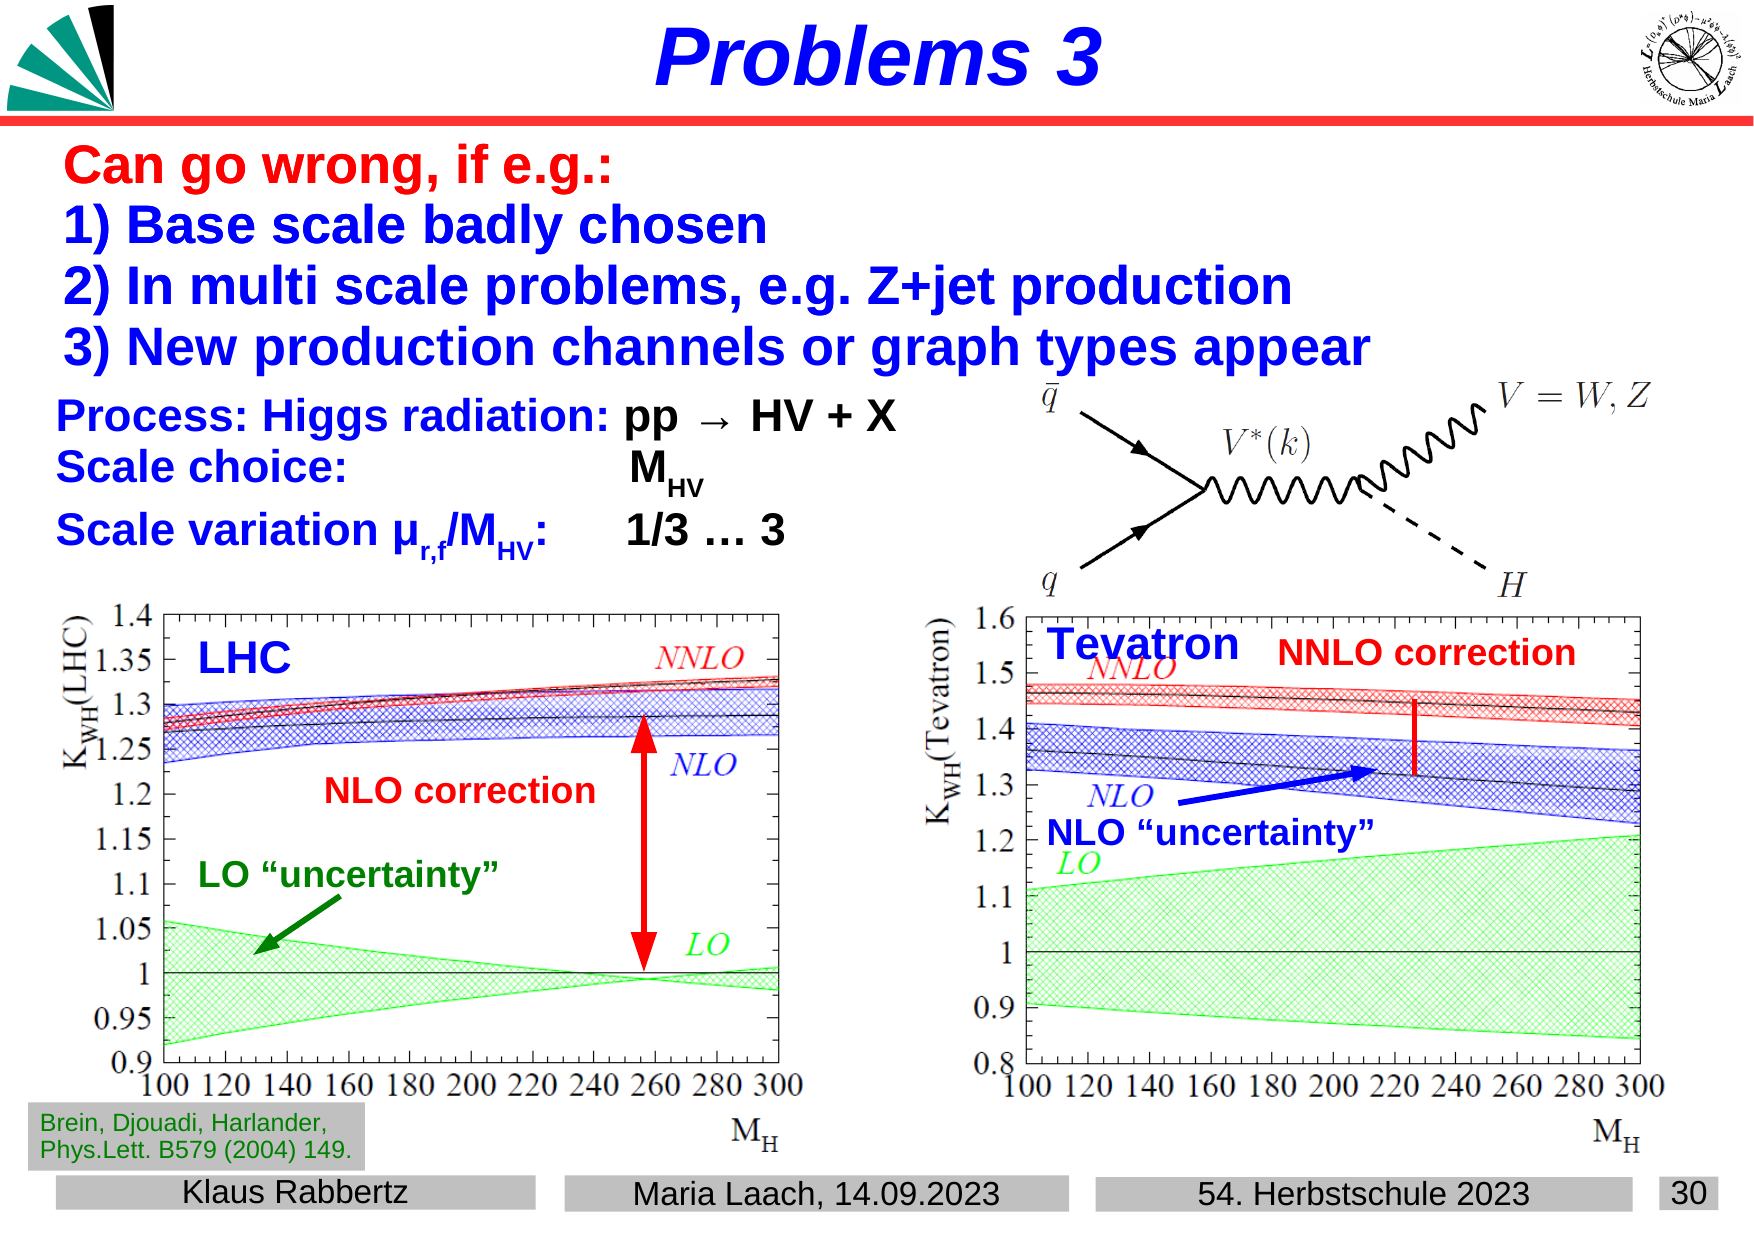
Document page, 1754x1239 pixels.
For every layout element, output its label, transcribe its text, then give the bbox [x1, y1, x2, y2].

text_box NLO correction [312, 763, 609, 818]
picture [50, 597, 804, 1161]
text_box LO “uncertainty” [186, 847, 538, 902]
text_box NNLO correction [1265, 625, 1590, 680]
picture [1641, 11, 1741, 106]
text_box Process: Higgs radiation: pp → HV + X Scale choice: MHV Scale variation μr,f/MHV: 1/3 … 3 [43, 384, 909, 572]
picture [7, 5, 114, 112]
text_box NLO “uncertainty” [1034, 805, 1413, 860]
picture [916, 603, 1669, 1156]
text_box LHC [185, 625, 304, 689]
text_box Brein, Djouadi, Harlander, Phys.Lett. B579 (2004) 149. [28, 1102, 365, 1171]
text_box Can go wrong, if e.g.: 1) Base scale badly chosen 2) In multi scale problems, e.g. Z+jet production 3) New production channels or graph types appear [51, 128, 1386, 384]
picture [1035, 378, 1655, 601]
text_box Tevatron [1034, 611, 1253, 675]
title Problems 3 [129, 0, 1627, 114]
